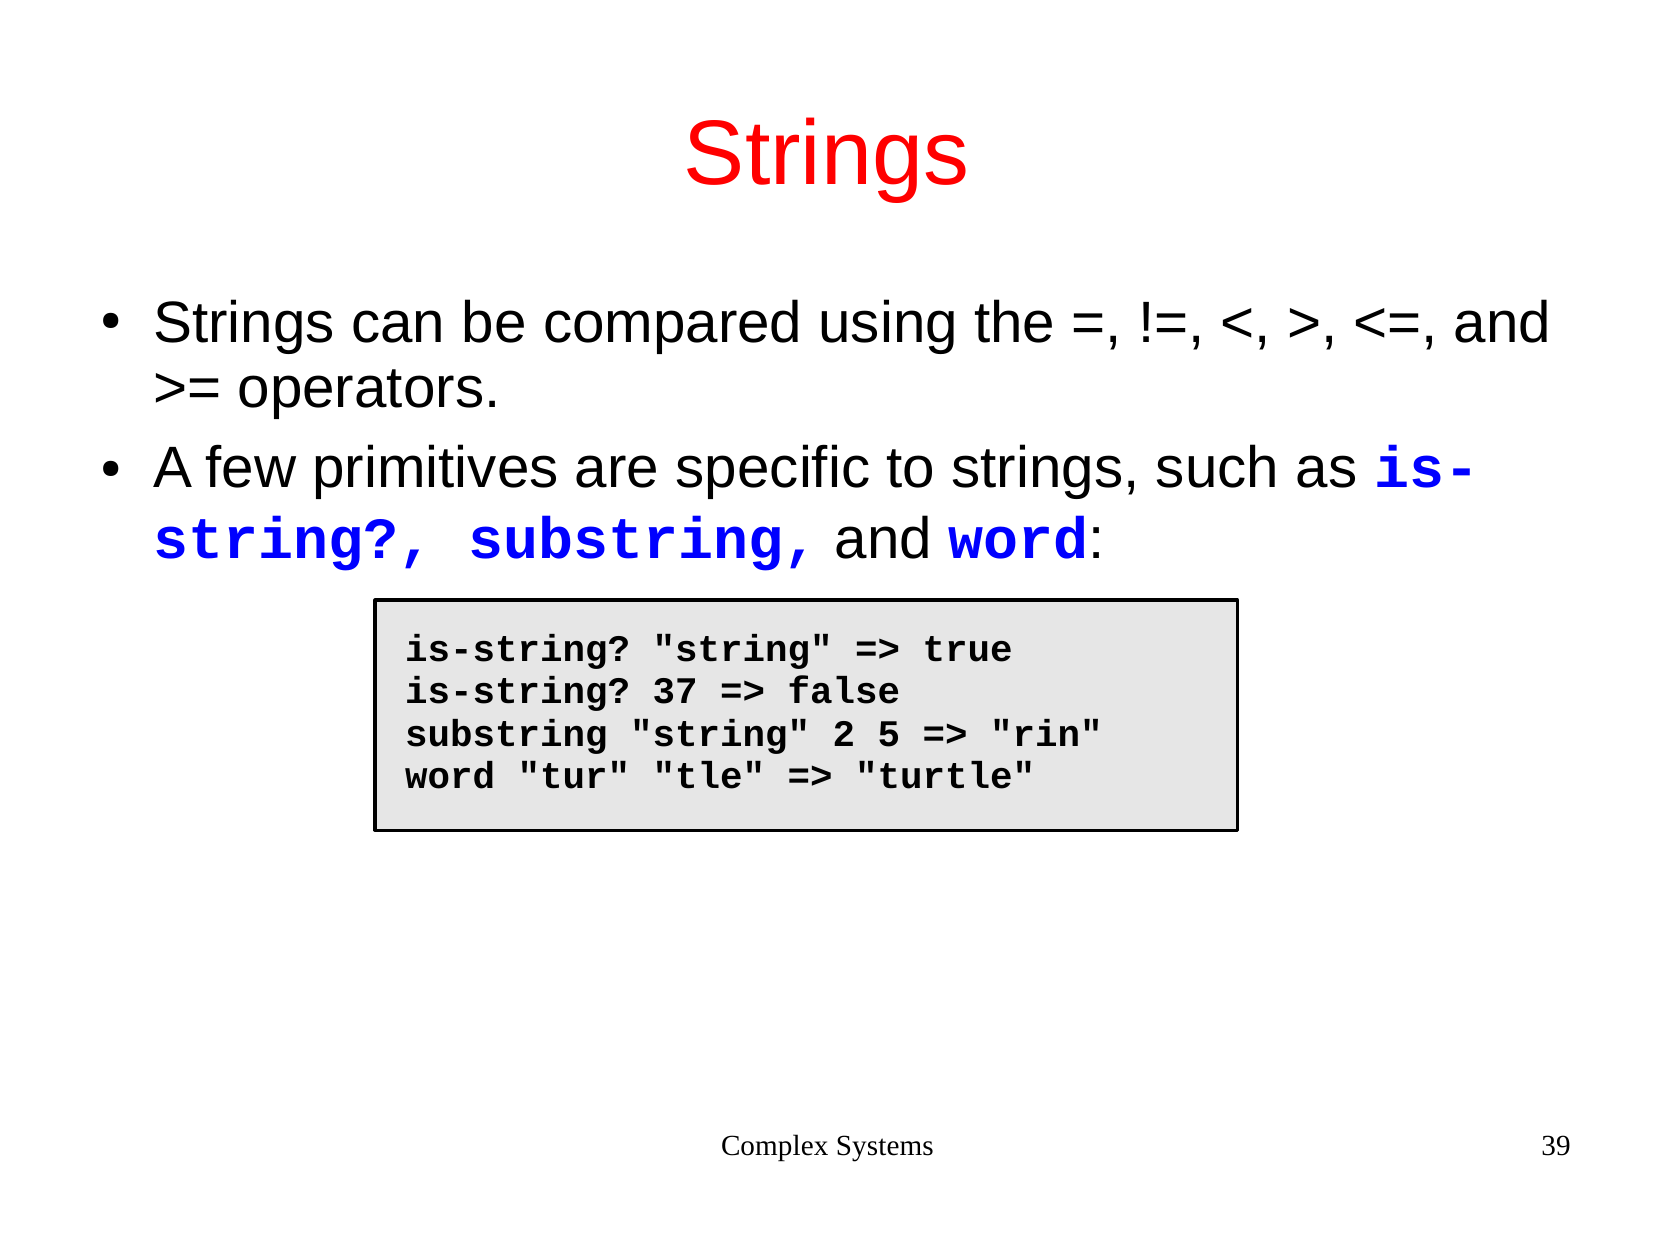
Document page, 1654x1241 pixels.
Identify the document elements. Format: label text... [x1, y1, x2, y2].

text_box is-string? "string" => true is-string? 37 => false substring "string" 2 5 => "rin" word "tur" "tle" => "turtle" [375, 600, 1238, 831]
title Strings [82, 49, 1571, 257]
list Strings can be compared using the =, !=, <, >, <=, and >= operators. A few primitives are specific to strings, such as is-string?, substring, and word: [82, 290, 1571, 1109]
